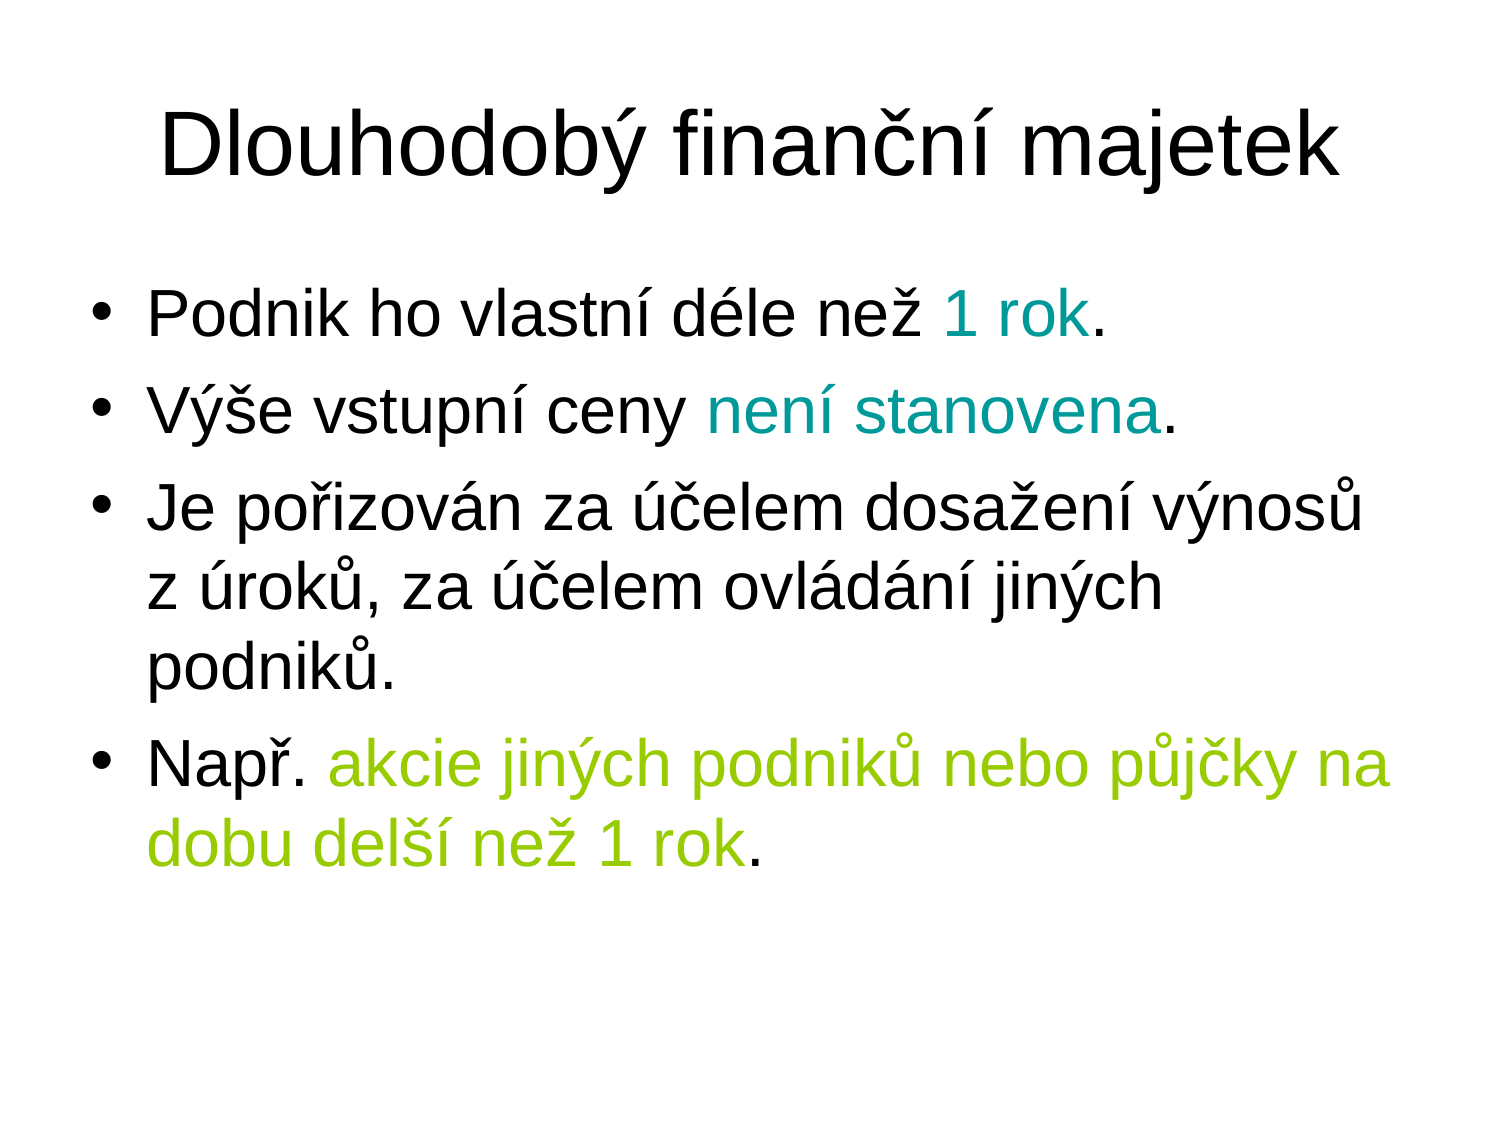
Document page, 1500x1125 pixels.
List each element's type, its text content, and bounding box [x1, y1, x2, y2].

list Podnik ho vlastní déle než 1 rok. Výše vstupní ceny není stanovena. Je pořizován za účelem dosažení výnosů z úroků, za účelem ovládání jiných podniků. Např. akcie jiných podniků nebo půjčky na dobu delší než 1 rok. [75, 262, 1426, 1006]
title Dlouhodobý finanční majetek [75, 45, 1426, 233]
